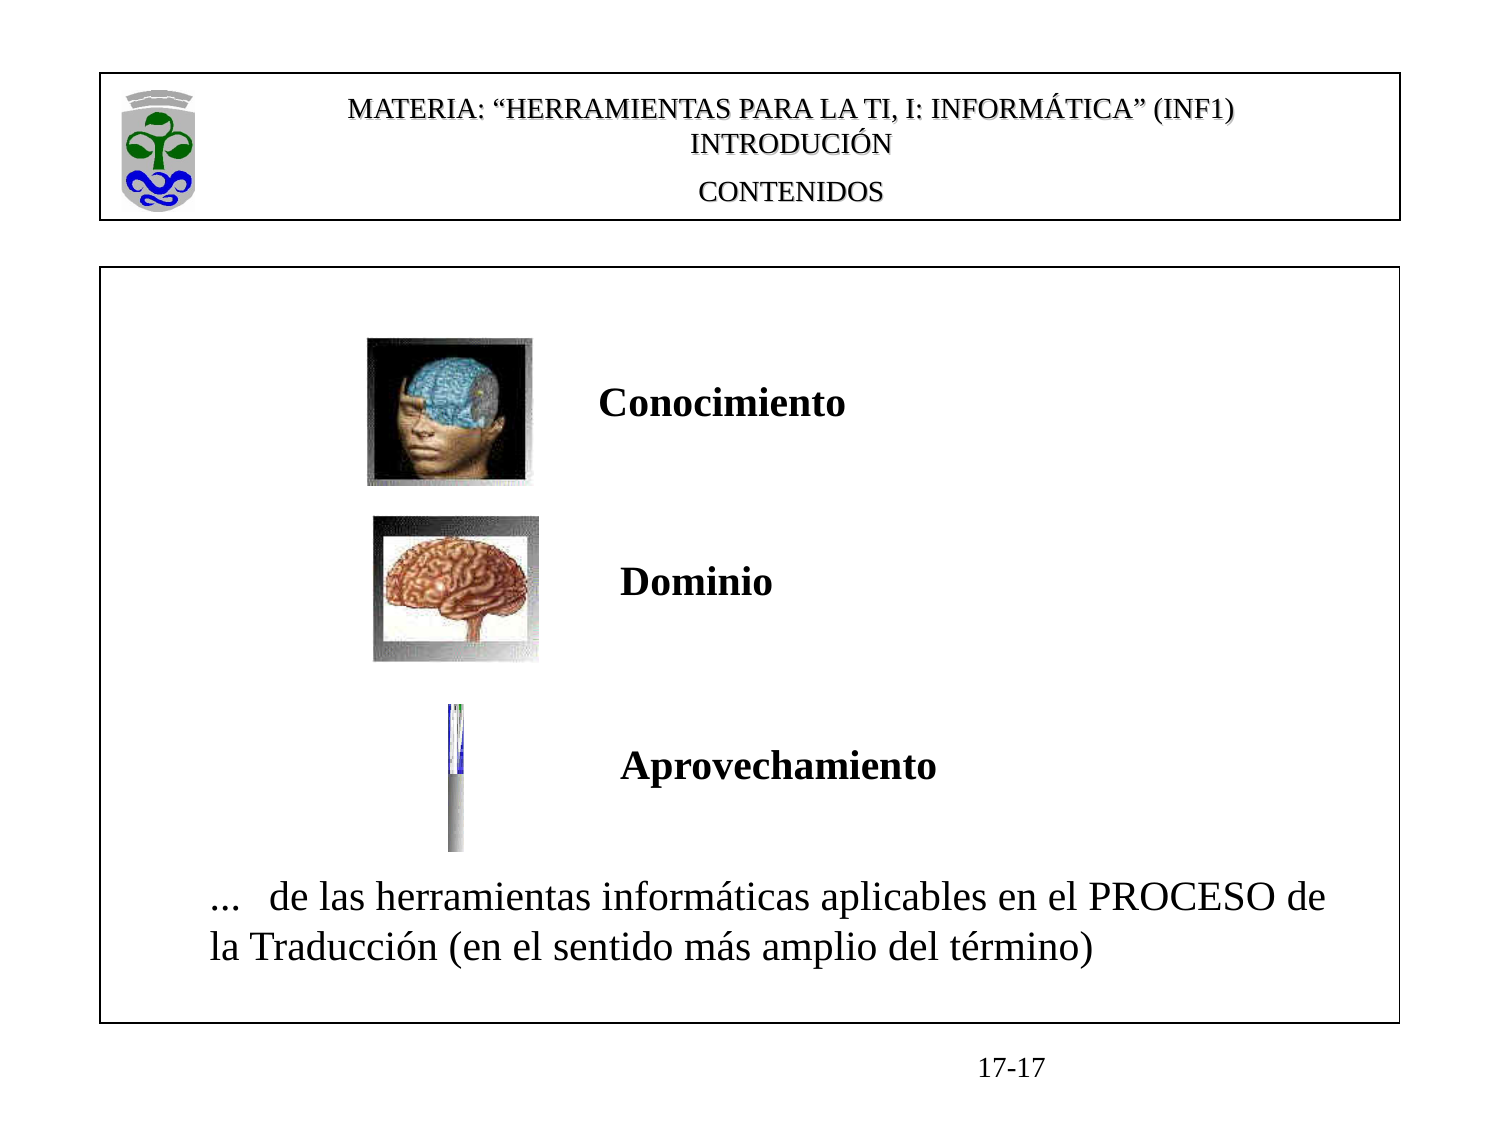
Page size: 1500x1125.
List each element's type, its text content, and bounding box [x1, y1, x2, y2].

text_box Dominio [605, 546, 1222, 612]
text_box 17-17 [962, 1040, 1423, 1083]
picture [372, 515, 539, 663]
text_box Conocimiento [583, 366, 1200, 432]
text_box Aprovechamiento [605, 730, 1222, 796]
text_box ... de las herramientas informáticas aplicables en el PROCESO de la Traducción (en el sentido más amplio del término) [194, 860, 1345, 977]
picture [372, 704, 539, 852]
picture [366, 338, 534, 486]
text_box CONTENIDOS [147, 172, 1341, 223]
text_box MATERIA: “HERRAMIENTAS PARA LA TI, I: INFORMÁTICA” (INF1) INTRODUCIÓN CONTENIDOS [206, 81, 1377, 217]
